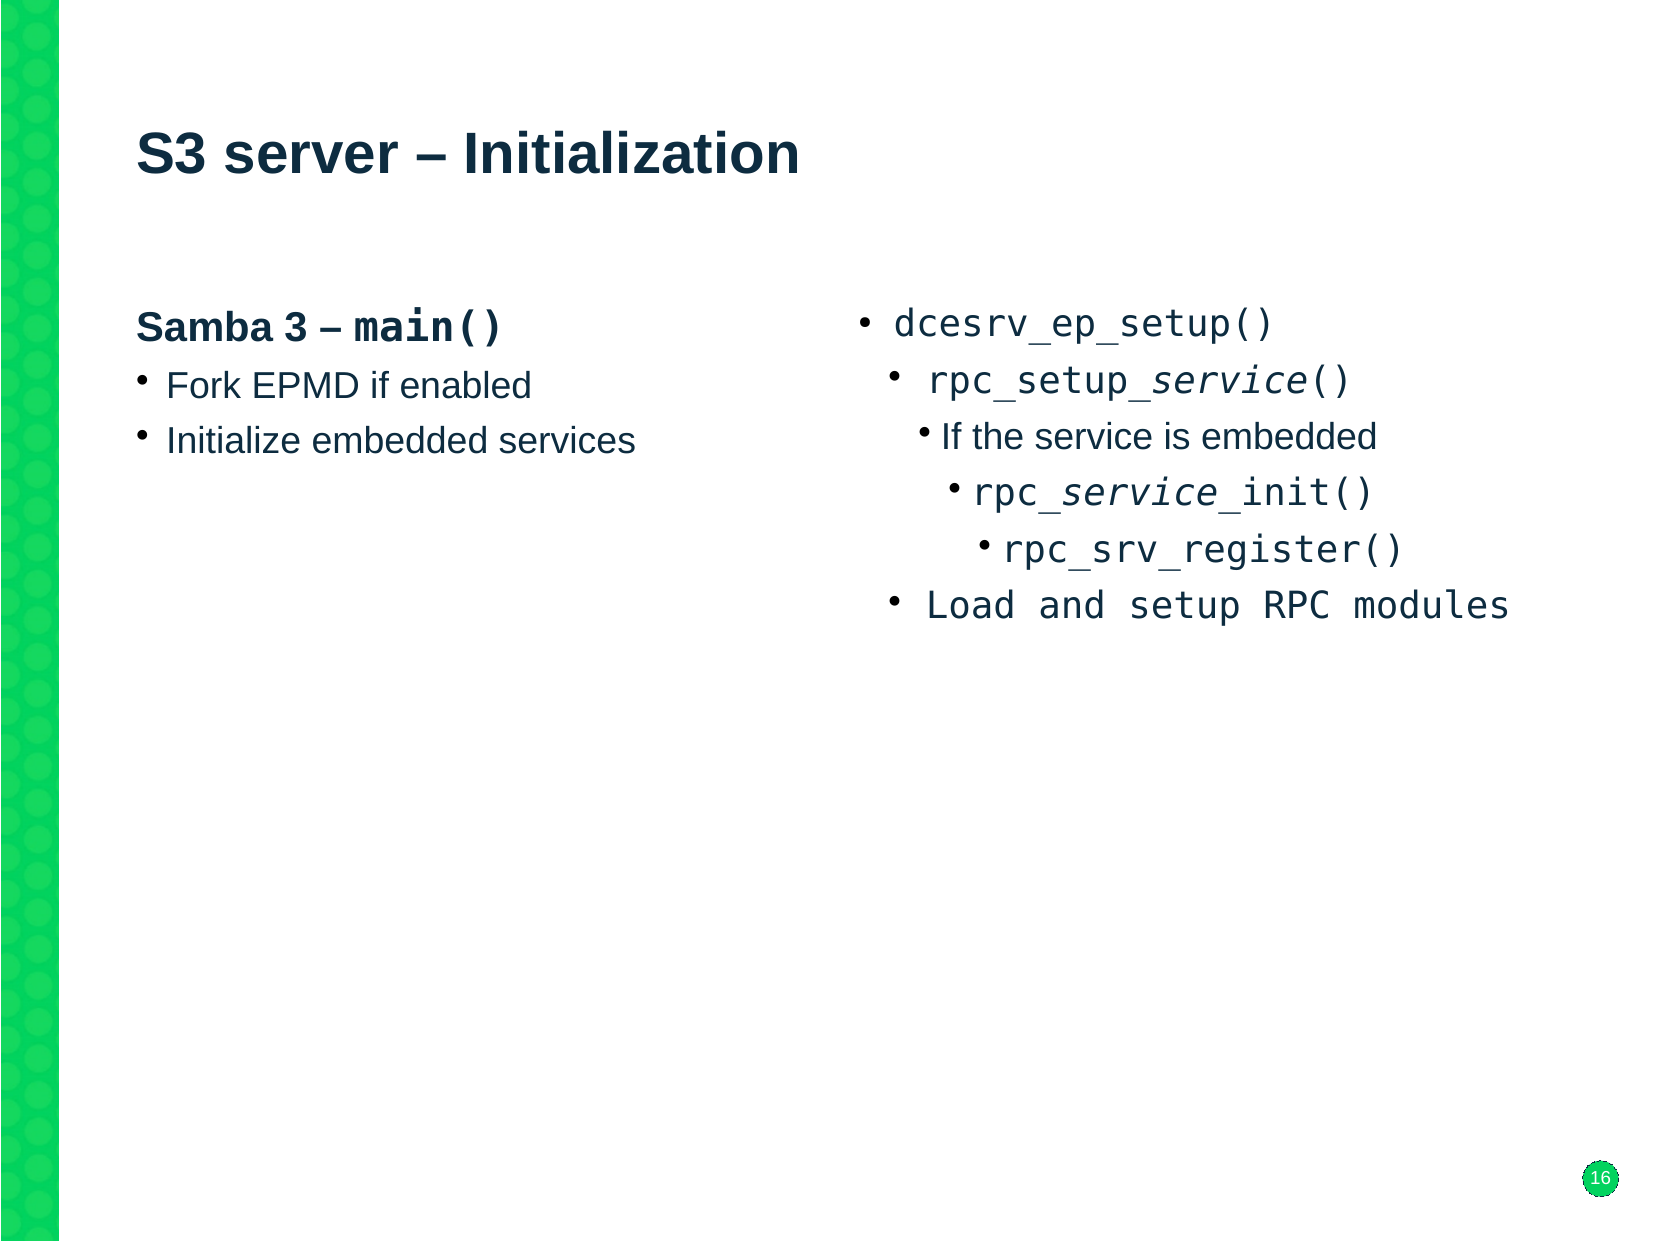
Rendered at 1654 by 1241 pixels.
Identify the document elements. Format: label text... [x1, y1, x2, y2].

title S3 server – Initialization [121, 49, 1531, 257]
picture [1, 0, 59, 1241]
list dcesrv_ep_setup() rpc_setup_service() If the service is embedded rpc_service_init() rpc_srv_register() Load and setup RPC modules [843, 290, 1532, 1100]
list Samba 3 – main() Fork EPMD if enabled Initialize embedded services [121, 290, 809, 1100]
